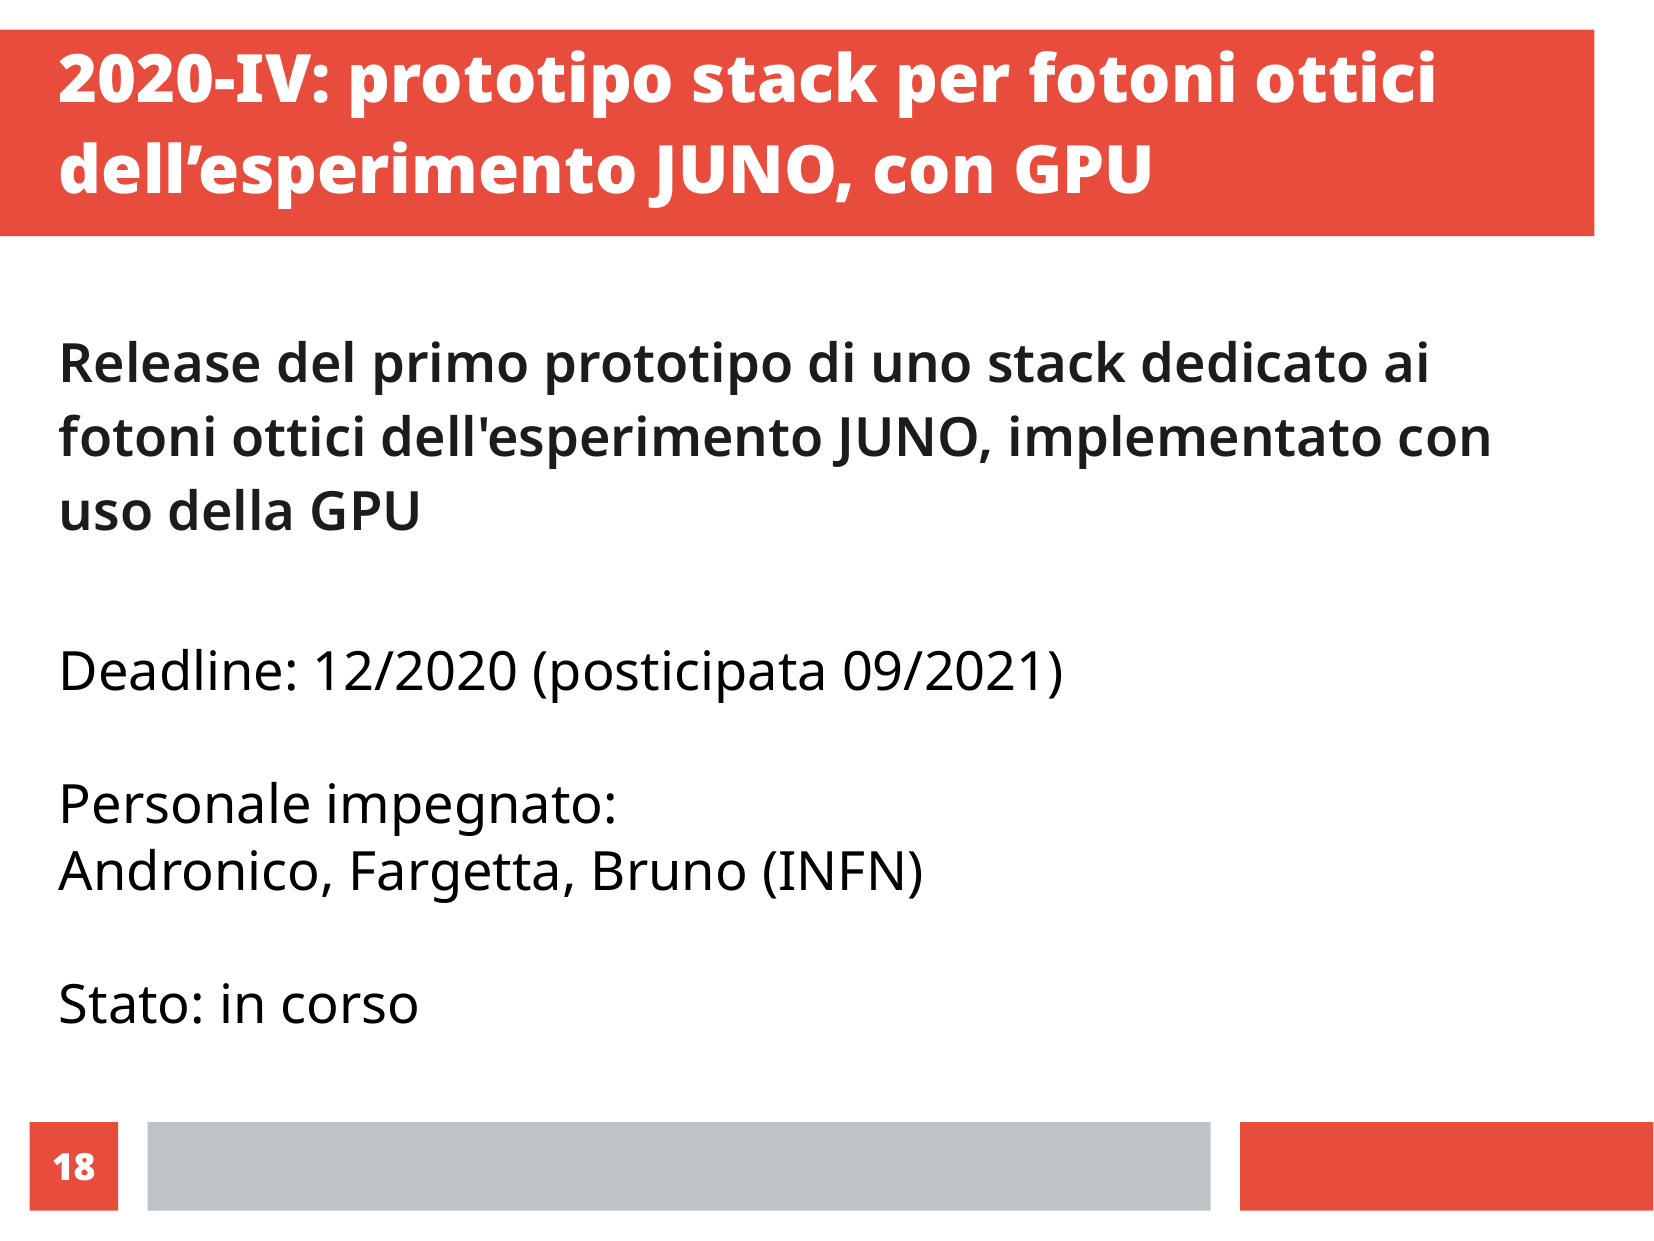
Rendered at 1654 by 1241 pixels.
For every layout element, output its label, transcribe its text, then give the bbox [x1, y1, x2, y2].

title 2020-IV: prototipo stack per fotoni ottici dell’esperimento JUNO, con GPU [59, 94, 1595, 213]
list Release del primo prototipo di uno stack dedicato ai fotoni ottici dell'esperimento JUNO, implementato con uso della GPU Deadline: 12/2020 (posticipata 09/2021) Personale impegnato: Andronico, Fargetta, Bruno (INFN) Stato: in corso [59, 324, 1565, 1093]
